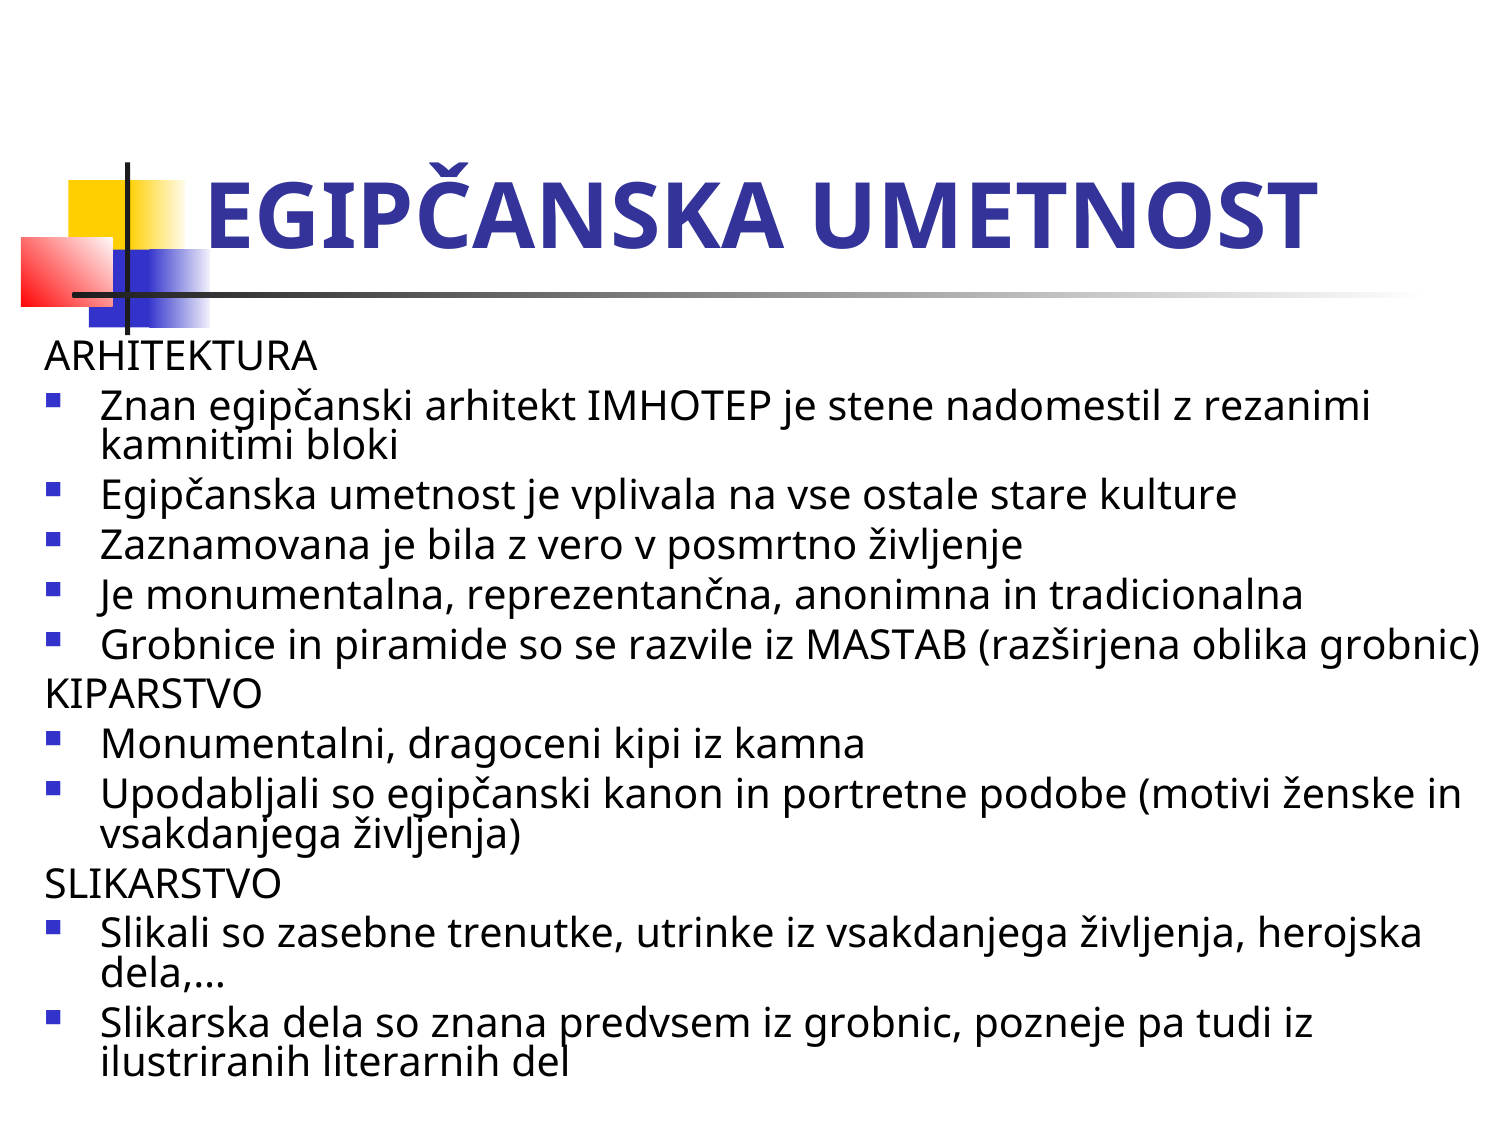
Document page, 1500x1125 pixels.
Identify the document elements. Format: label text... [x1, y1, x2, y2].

title EGIPČANSKA UMETNOST [188, 35, 1468, 276]
list ARHITEKTURA Znan egipčanski arhitekt IMHOTEP je stene nadomestil z rezanimi kamnitimi bloki Egipčanska umetnost je vplivala na vse ostale stare kulture Zaznamovana je bila z vero v posmrtno življenje Je monumentalna, reprezentančna, anonimna in tradicionalna Grobnice in piramide so se razvile iz MASTAB (razširjena oblika grobnic) KIPARSTVO Monumentalni, dragoceni kipi iz kamna Upodabljali so egipčanski kanon in portretne podobe (motivi ženske in vsakdanjega življenja) SLIKARSTVO Slikali so zasebne trenutke, utrinke iz vsakdanjega življenja, herojska dela,… Slikarska dela so znana predvsem iz grobnic, pozneje pa tudi iz ilustriranih literarnih del [29, 331, 1500, 1083]
